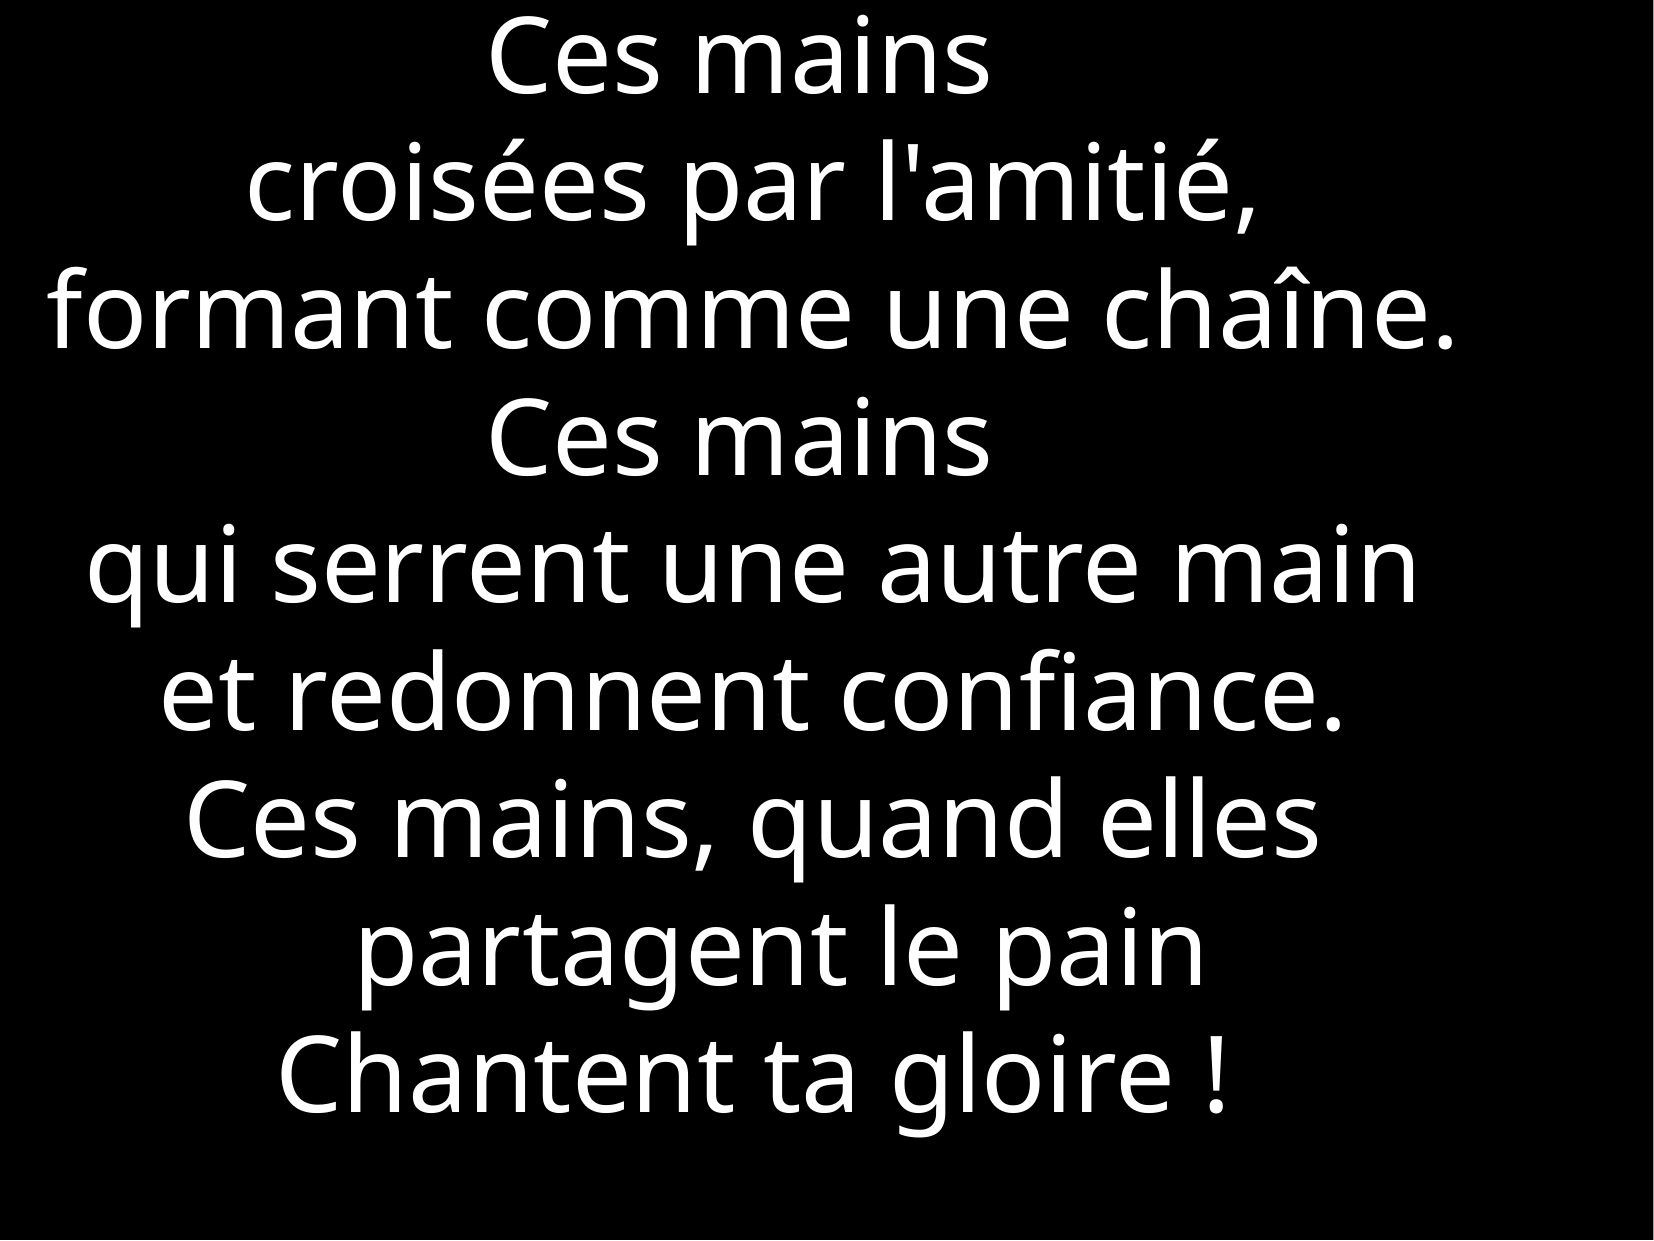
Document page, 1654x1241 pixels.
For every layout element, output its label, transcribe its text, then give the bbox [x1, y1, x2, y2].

list Ces mains croisées par l'amitié, formant comme une chaîne. Ces mains qui serrent une autre main et redonnent confiance. Ces mains, quand elles partagent le pain Chantent ta gloire ! [3, 0, 1504, 722]
